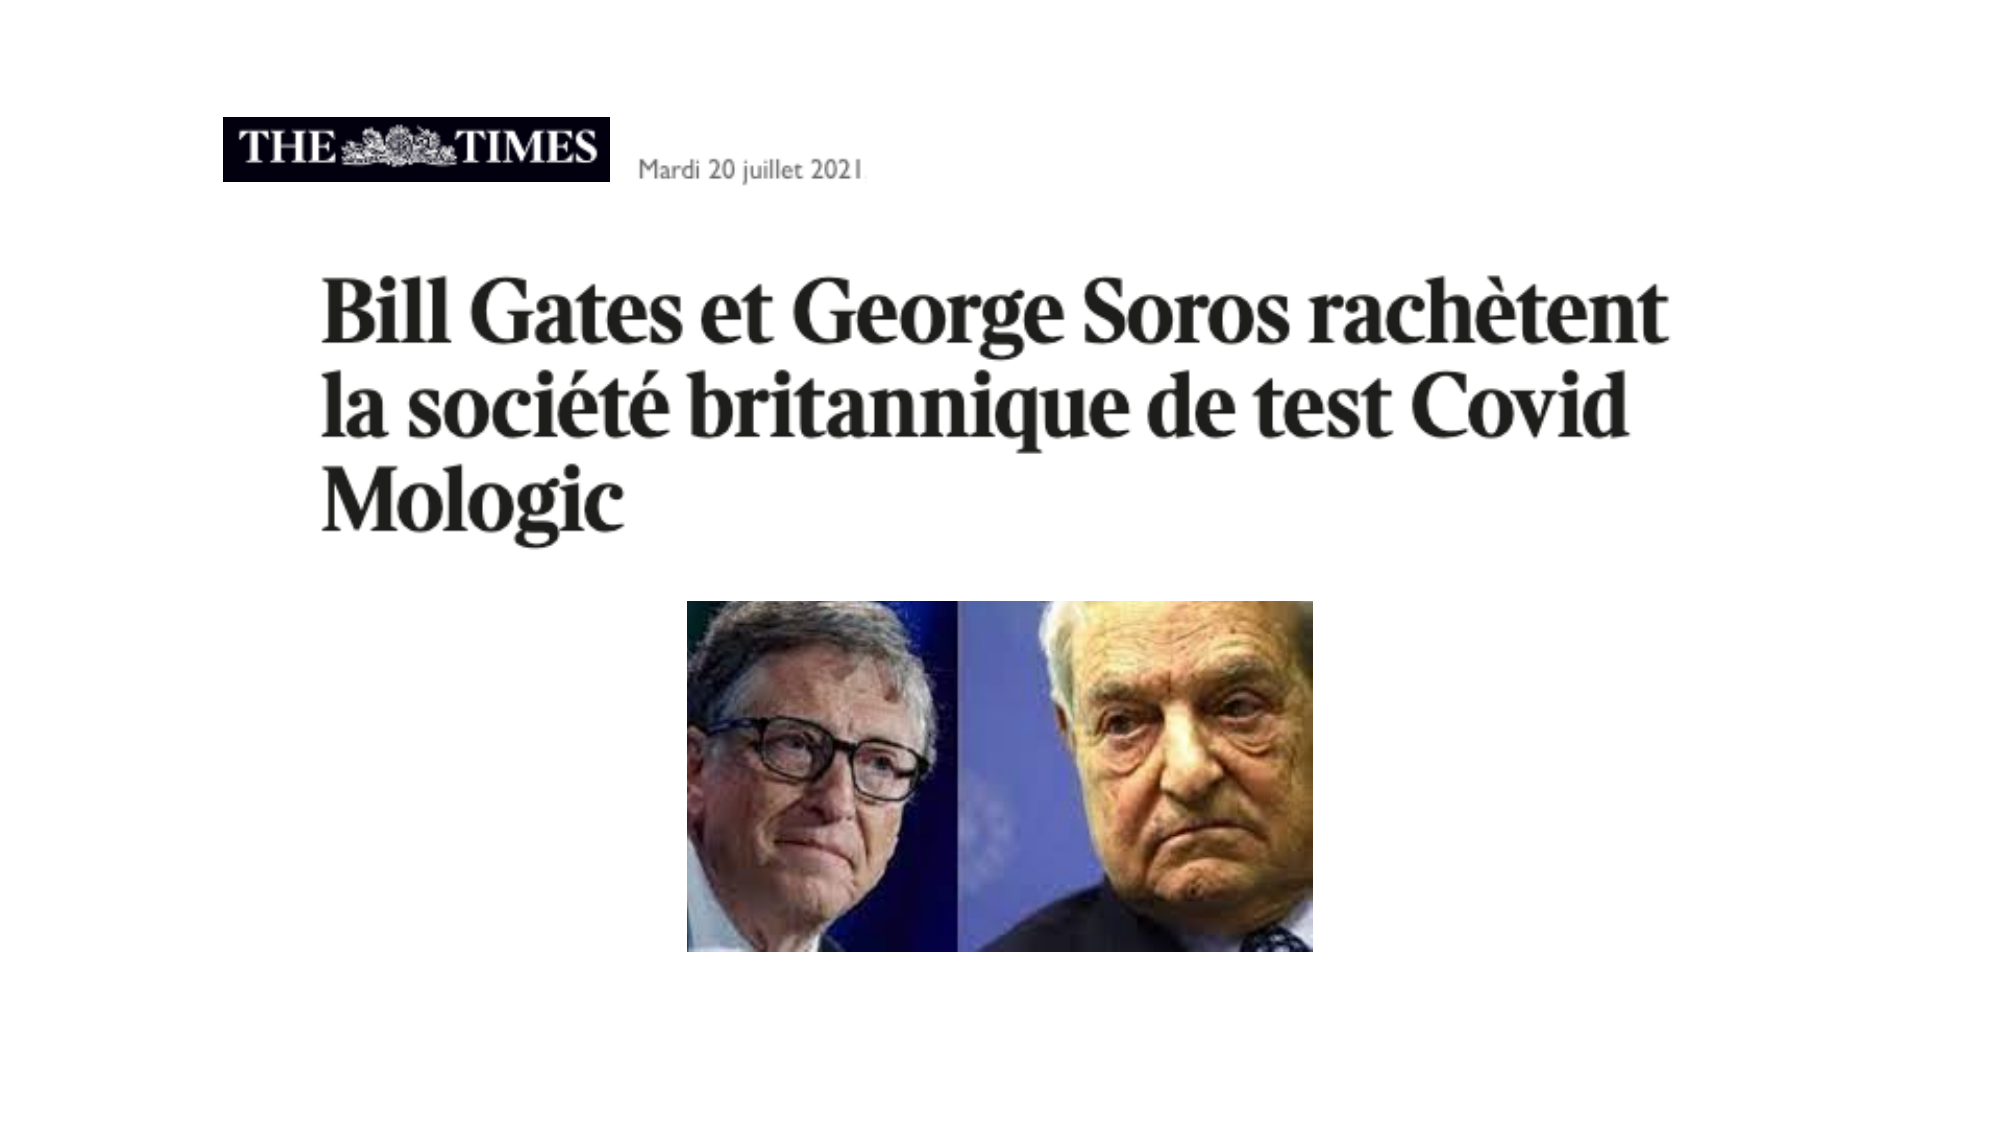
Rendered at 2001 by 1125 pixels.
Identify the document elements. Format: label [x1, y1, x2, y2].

picture [223, 117, 610, 183]
picture [310, 247, 1690, 569]
picture [687, 601, 1313, 952]
picture [628, 149, 867, 192]
